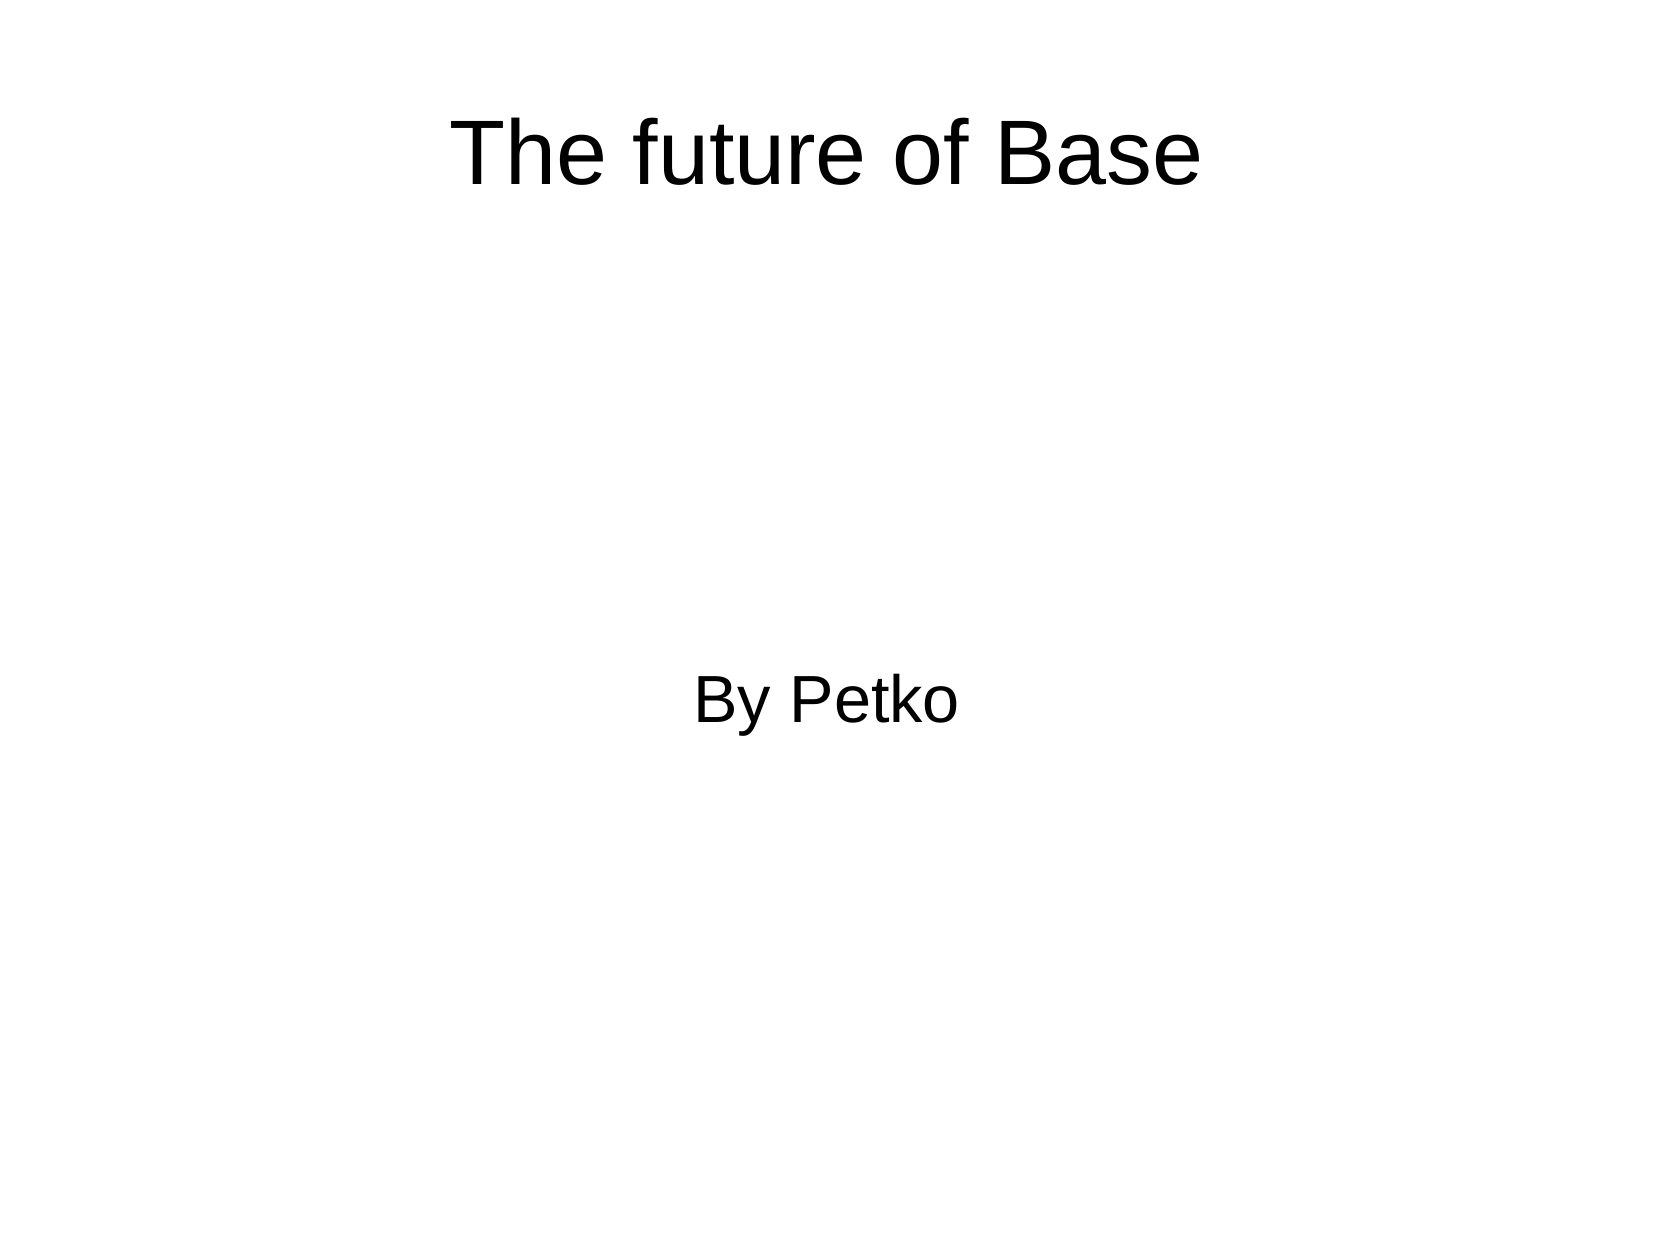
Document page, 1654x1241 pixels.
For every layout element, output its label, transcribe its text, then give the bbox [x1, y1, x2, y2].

subtitle By Petko [82, 290, 1571, 1109]
title The future of Base [82, 49, 1571, 257]
